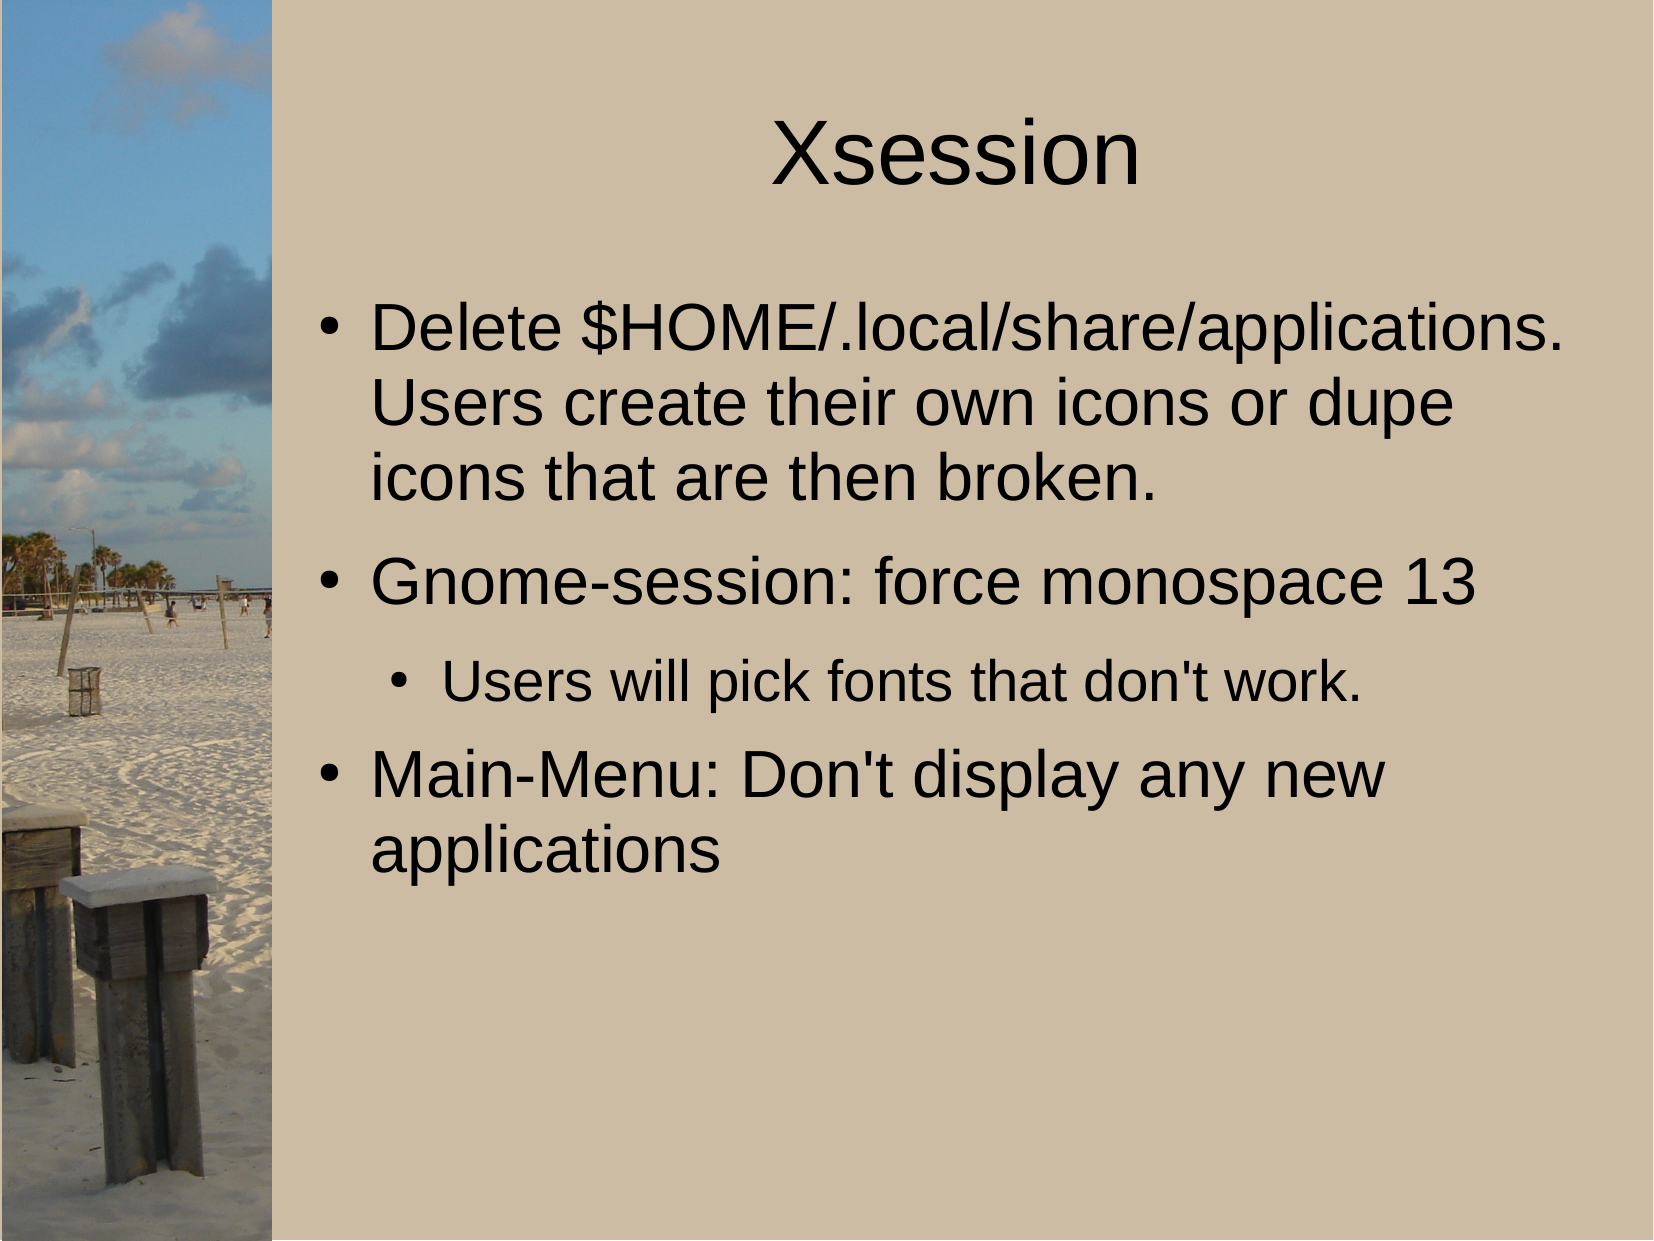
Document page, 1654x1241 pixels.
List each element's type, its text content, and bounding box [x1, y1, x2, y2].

picture [2, 0, 272, 1241]
list Delete $HOME/.local/share/applications. Users create their own icons or dupe icons that are then broken. Gnome-session: force monospace 13 Users will pick fonts that don't work. Main-Menu: Don't display any new applications [300, 290, 1613, 1094]
title Xsession [300, 56, 1613, 250]
